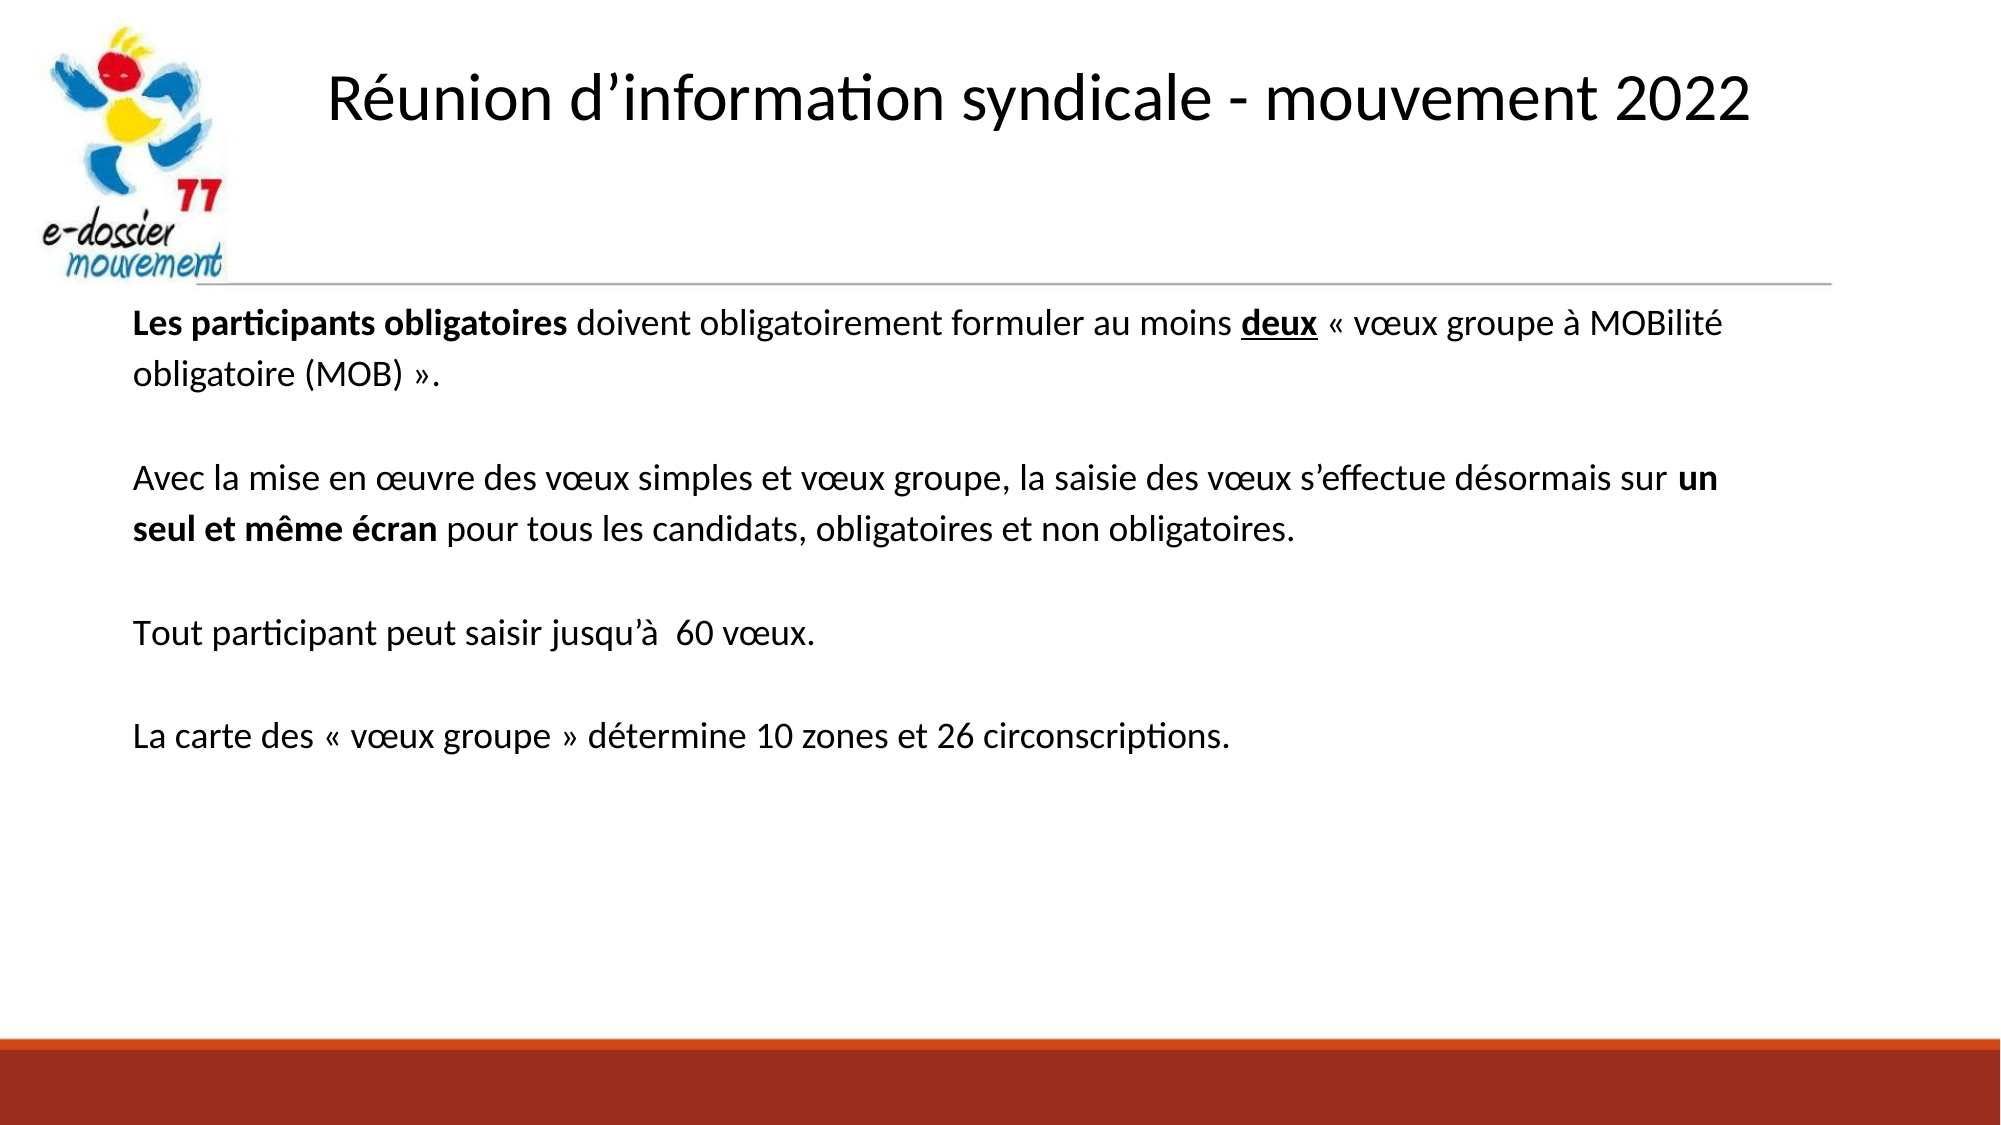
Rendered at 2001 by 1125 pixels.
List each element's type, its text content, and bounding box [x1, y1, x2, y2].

text_box Réunion d’information syndicale - mouvement 2022 [327, 55, 1849, 138]
text_box [0, 0, 2000, 1125]
text_box Les participants obligatoires doivent obligatoirement formuler au moins deux « vœux groupe à MOBilité obligatoire (MOB) ». Avec la mise en œuvre des vœux simples et vœux groupe, la saisie des vœux s’effectue désormais sur un seul et même écran pour tous les candidats, obligatoires et non obligatoires. Tout participant peut saisir jusqu’à 60 vœux. La carte des « vœux groupe » détermine 10 zones et 26 circonscriptions. [132, 292, 1752, 862]
